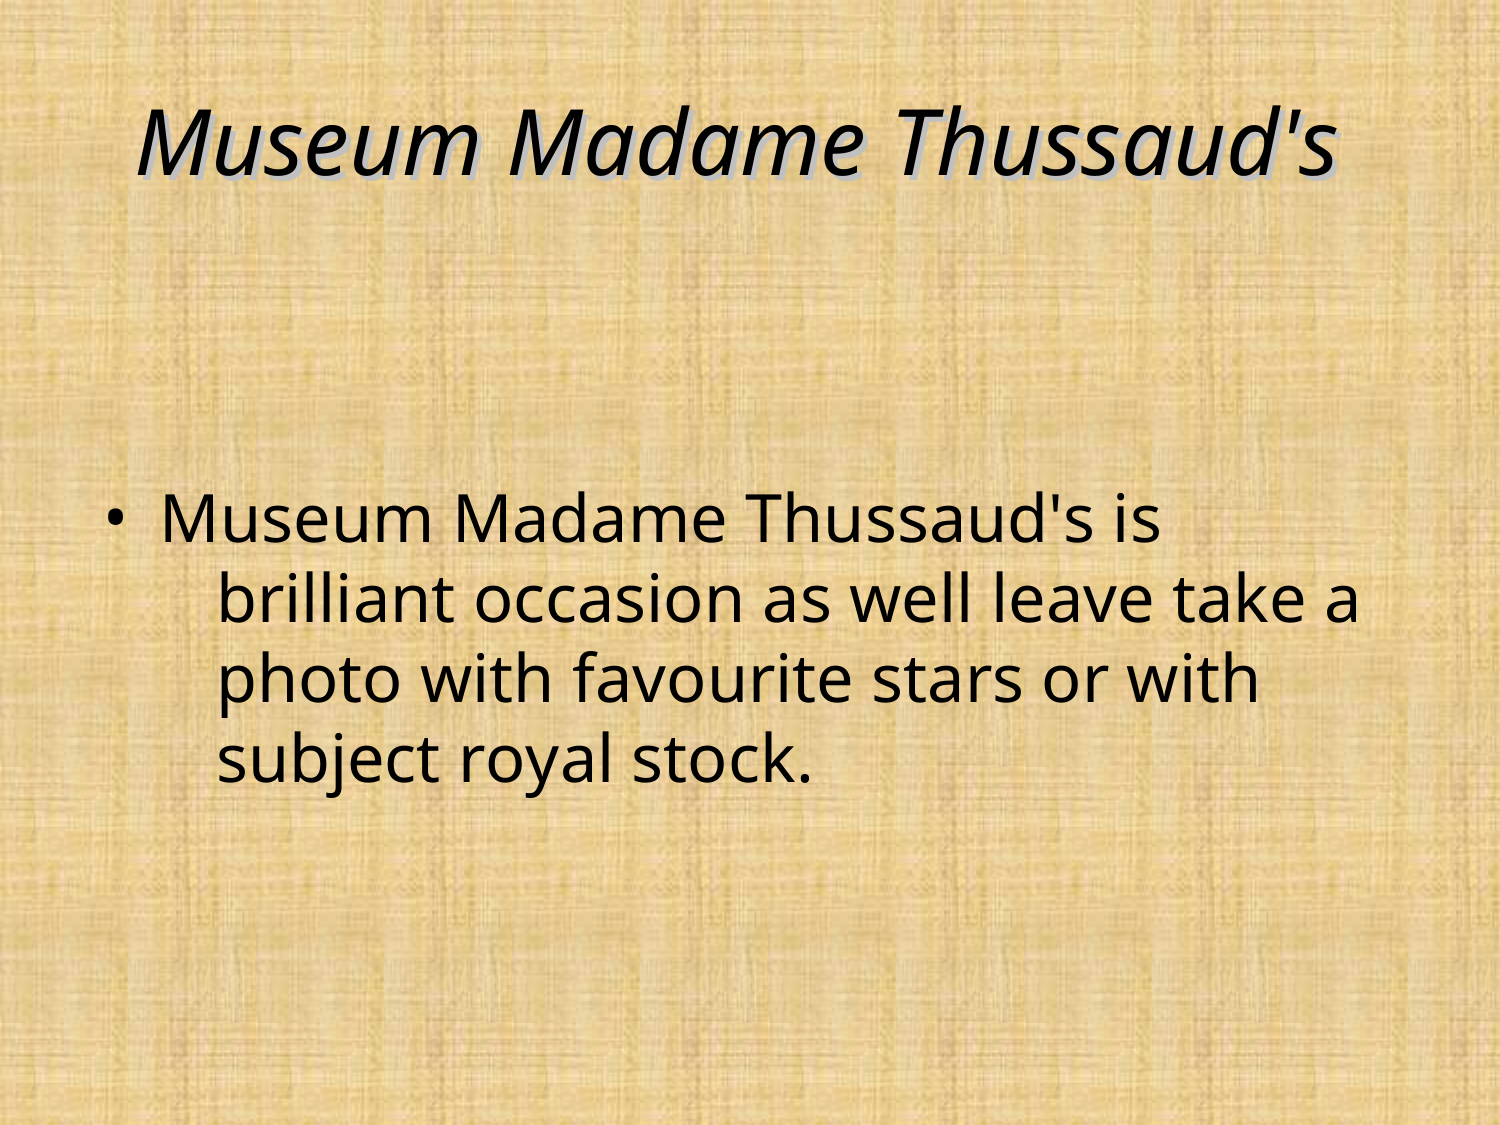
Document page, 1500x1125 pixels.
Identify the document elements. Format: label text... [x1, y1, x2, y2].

title Museum Madame Thussaud's [75, 45, 1426, 233]
list Museum Madame Thussaud's is brilliant occasion as well leave take a photo with favourite stars or with subject royal stock. [88, 467, 1426, 1005]
